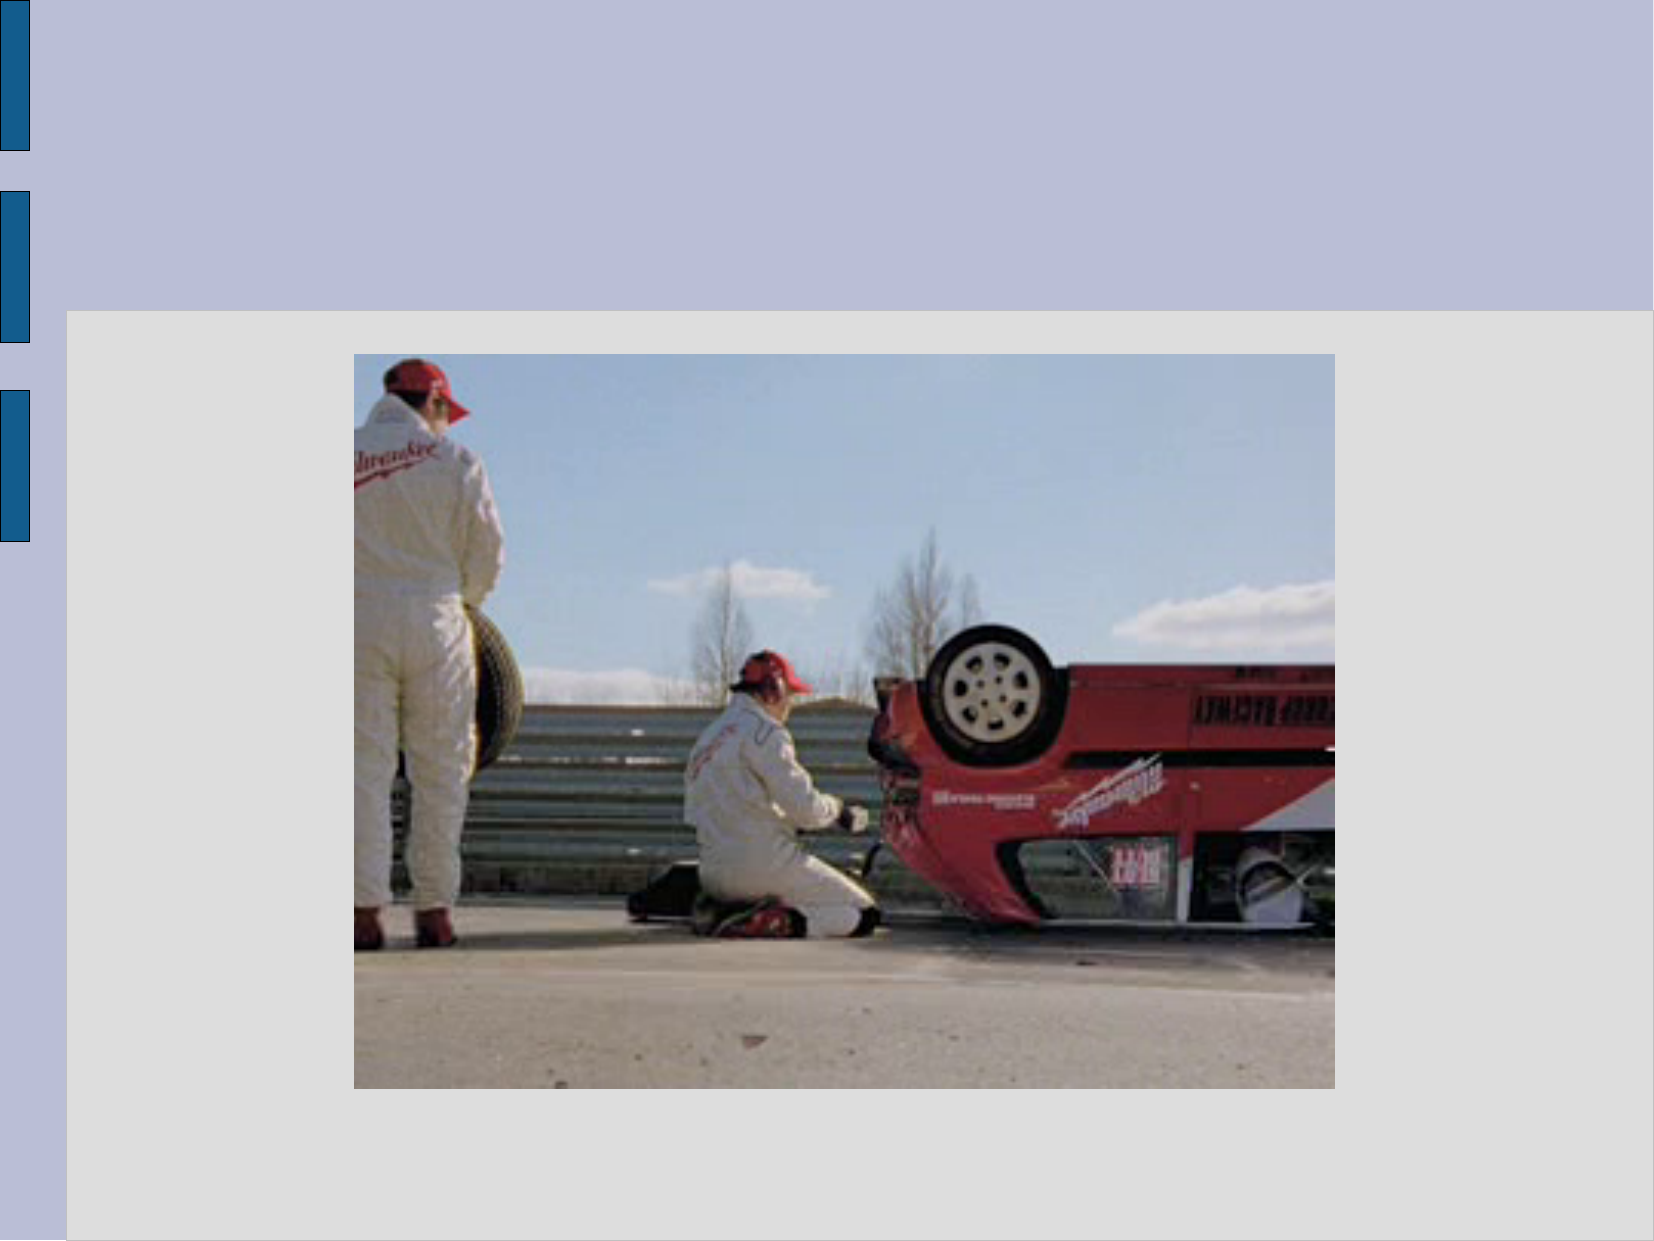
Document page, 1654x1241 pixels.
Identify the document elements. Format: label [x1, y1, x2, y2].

picture [354, 354, 1335, 1089]
